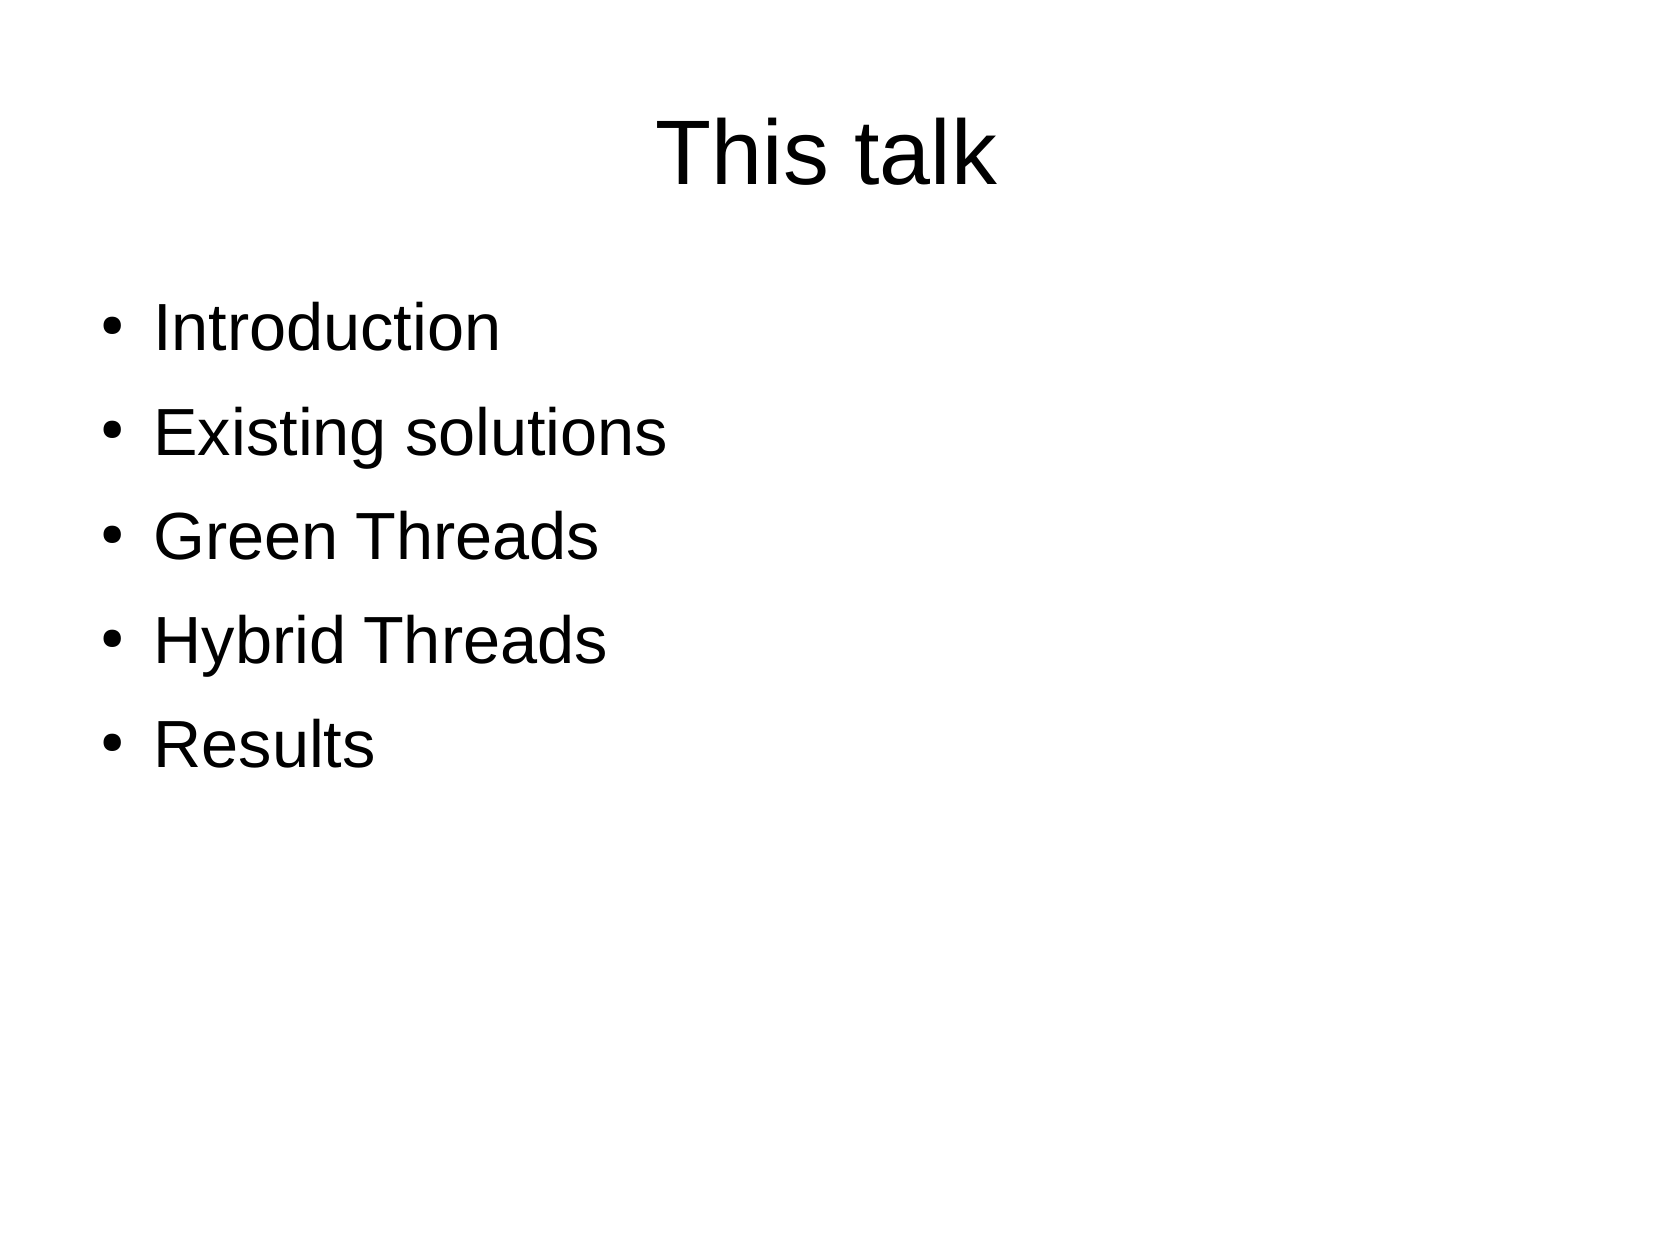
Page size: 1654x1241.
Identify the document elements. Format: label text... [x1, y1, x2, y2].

list Introduction Existing solutions Green Threads Hybrid Threads Results [82, 290, 1571, 1109]
title This talk [82, 49, 1571, 257]
